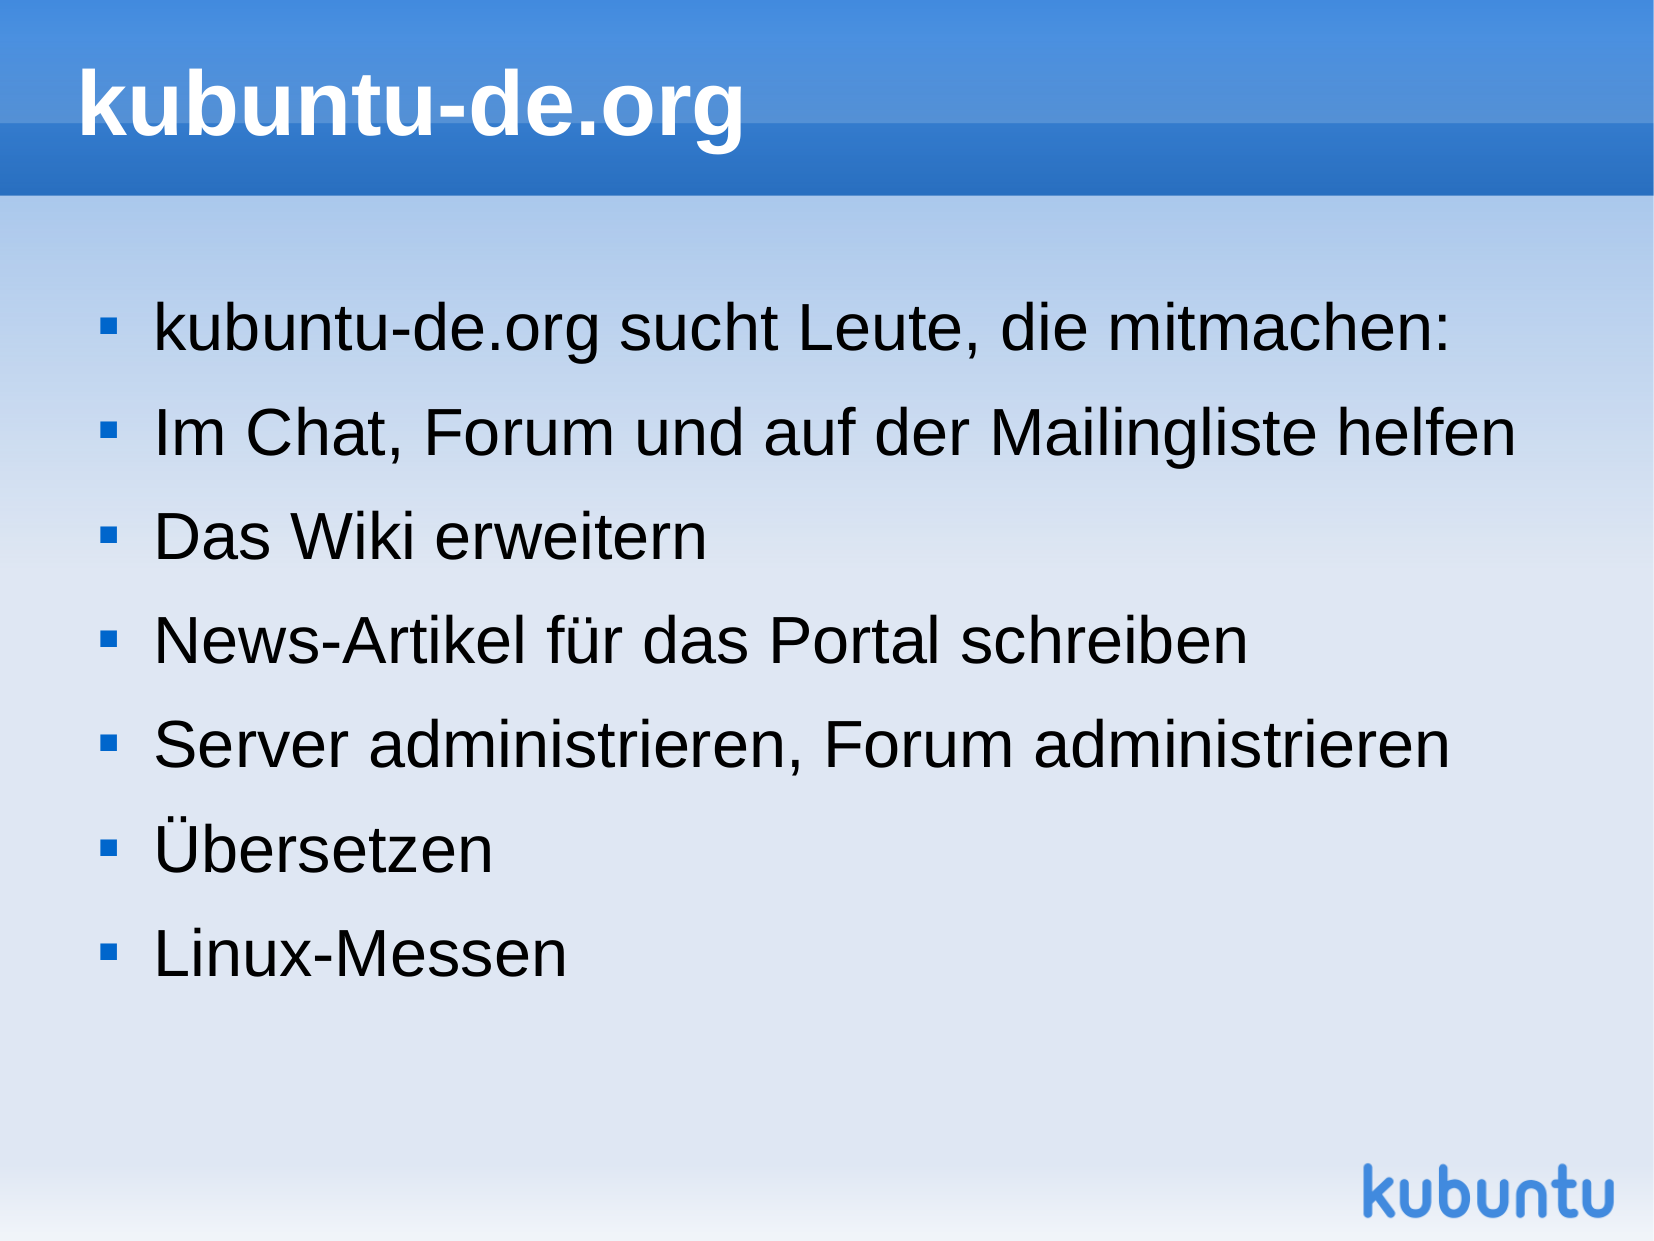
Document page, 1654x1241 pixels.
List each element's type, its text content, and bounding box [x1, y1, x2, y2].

picture [0, 0, 1654, 1241]
list kubuntu-de.org sucht Leute, die mitmachen: Im Chat, Forum und auf der Mailingliste helfen Das Wiki erweitern News-Artikel für das Portal schreiben Server administrieren, Forum administrieren Übersetzen Linux-Messen [82, 290, 1571, 1094]
title kubuntu-de.org [76, 0, 1565, 208]
